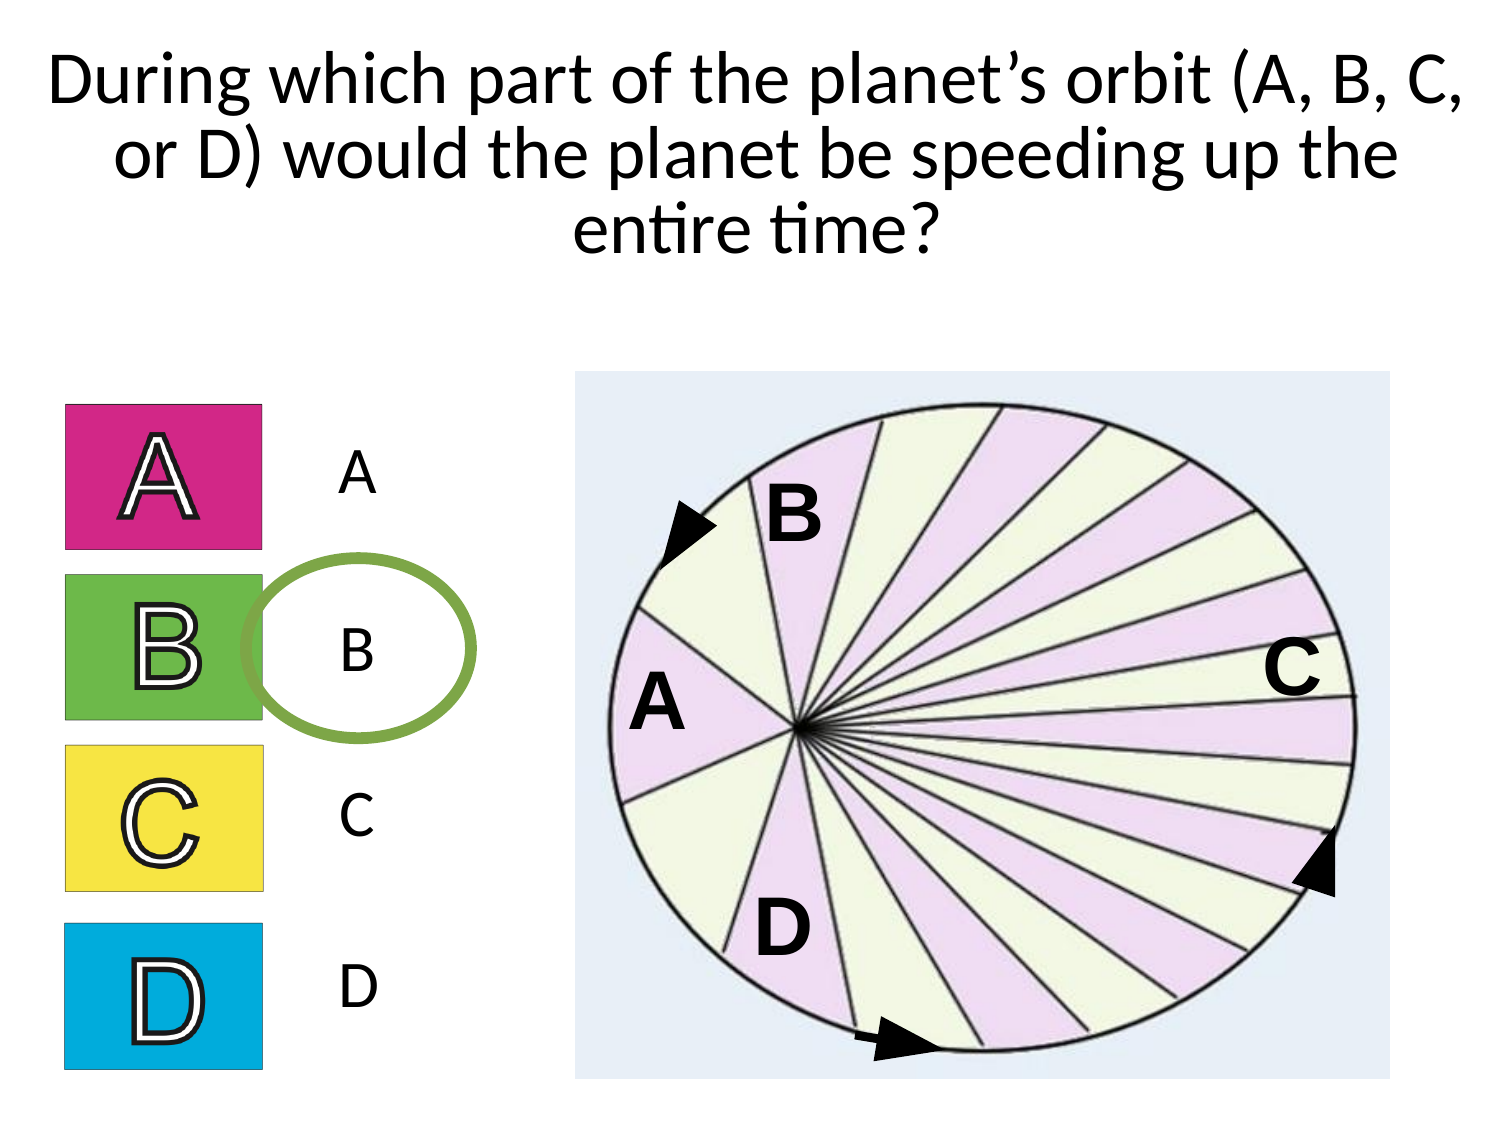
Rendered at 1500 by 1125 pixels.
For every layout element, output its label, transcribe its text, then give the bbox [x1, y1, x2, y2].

title During which part of the planet’s orbit (A, B, C, or D) would the planet be speeding up the entire time? [45, 28, 1471, 291]
text_box D [738, 873, 825, 997]
text_box C [1247, 612, 1368, 737]
picture [63, 401, 264, 552]
text_box D [324, 933, 395, 1029]
text_box B [750, 458, 836, 582]
picture [252, 611, 264, 685]
picture [63, 921, 264, 1071]
picture [63, 572, 264, 722]
text_box C [325, 762, 391, 858]
text_box B [324, 597, 391, 692]
picture [63, 743, 265, 893]
text_box A [612, 647, 733, 771]
picture [575, 371, 1390, 1080]
text_box A [324, 419, 393, 515]
